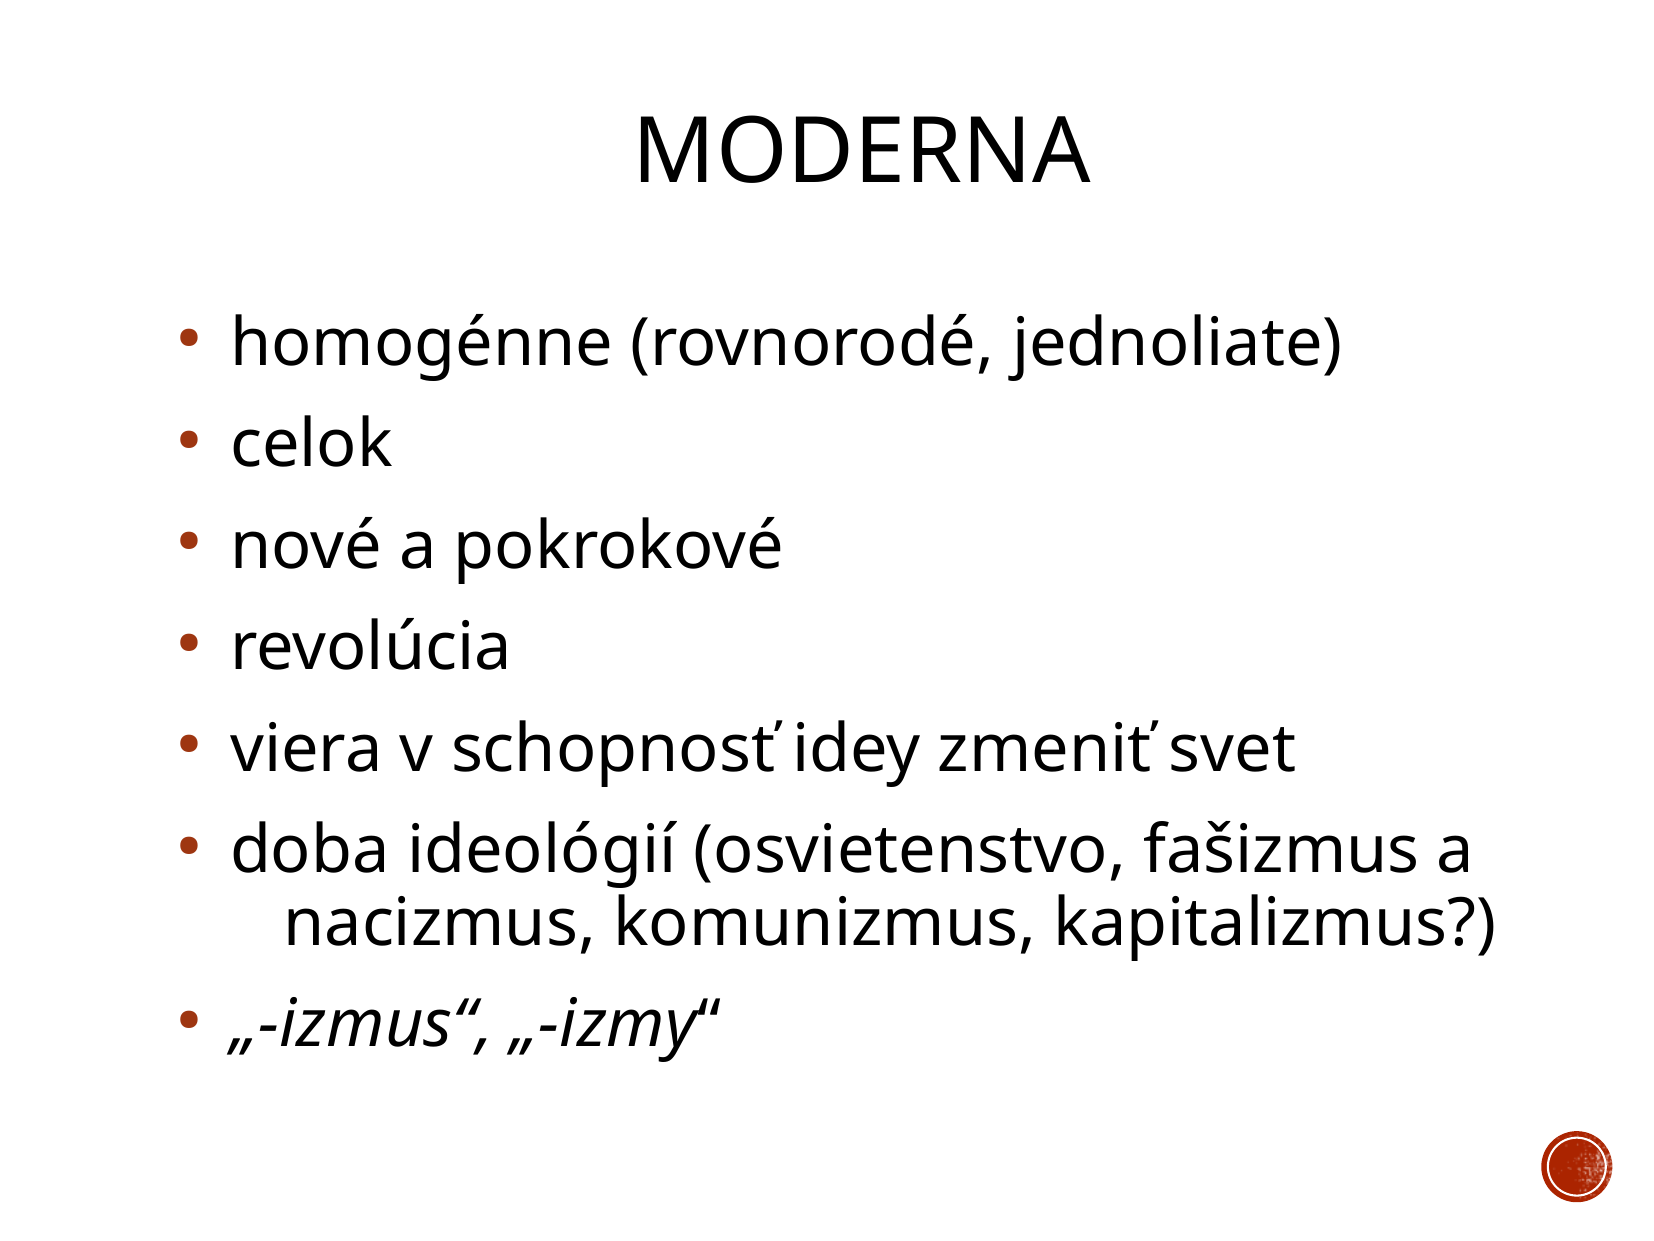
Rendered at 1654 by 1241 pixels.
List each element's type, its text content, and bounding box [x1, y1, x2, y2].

title Moderna [70, 49, 1654, 257]
list homogénne (rovnorodé, jednoliate) celok nové a pokrokové revolúcia viera v schopnosť idey zmeniť svet doba ideológií (osvietenstvo, fašizmus a nacizmus, komunizmus, kapitalizmus?) „-izmus“, „-izmy“ [126, 300, 1596, 1114]
